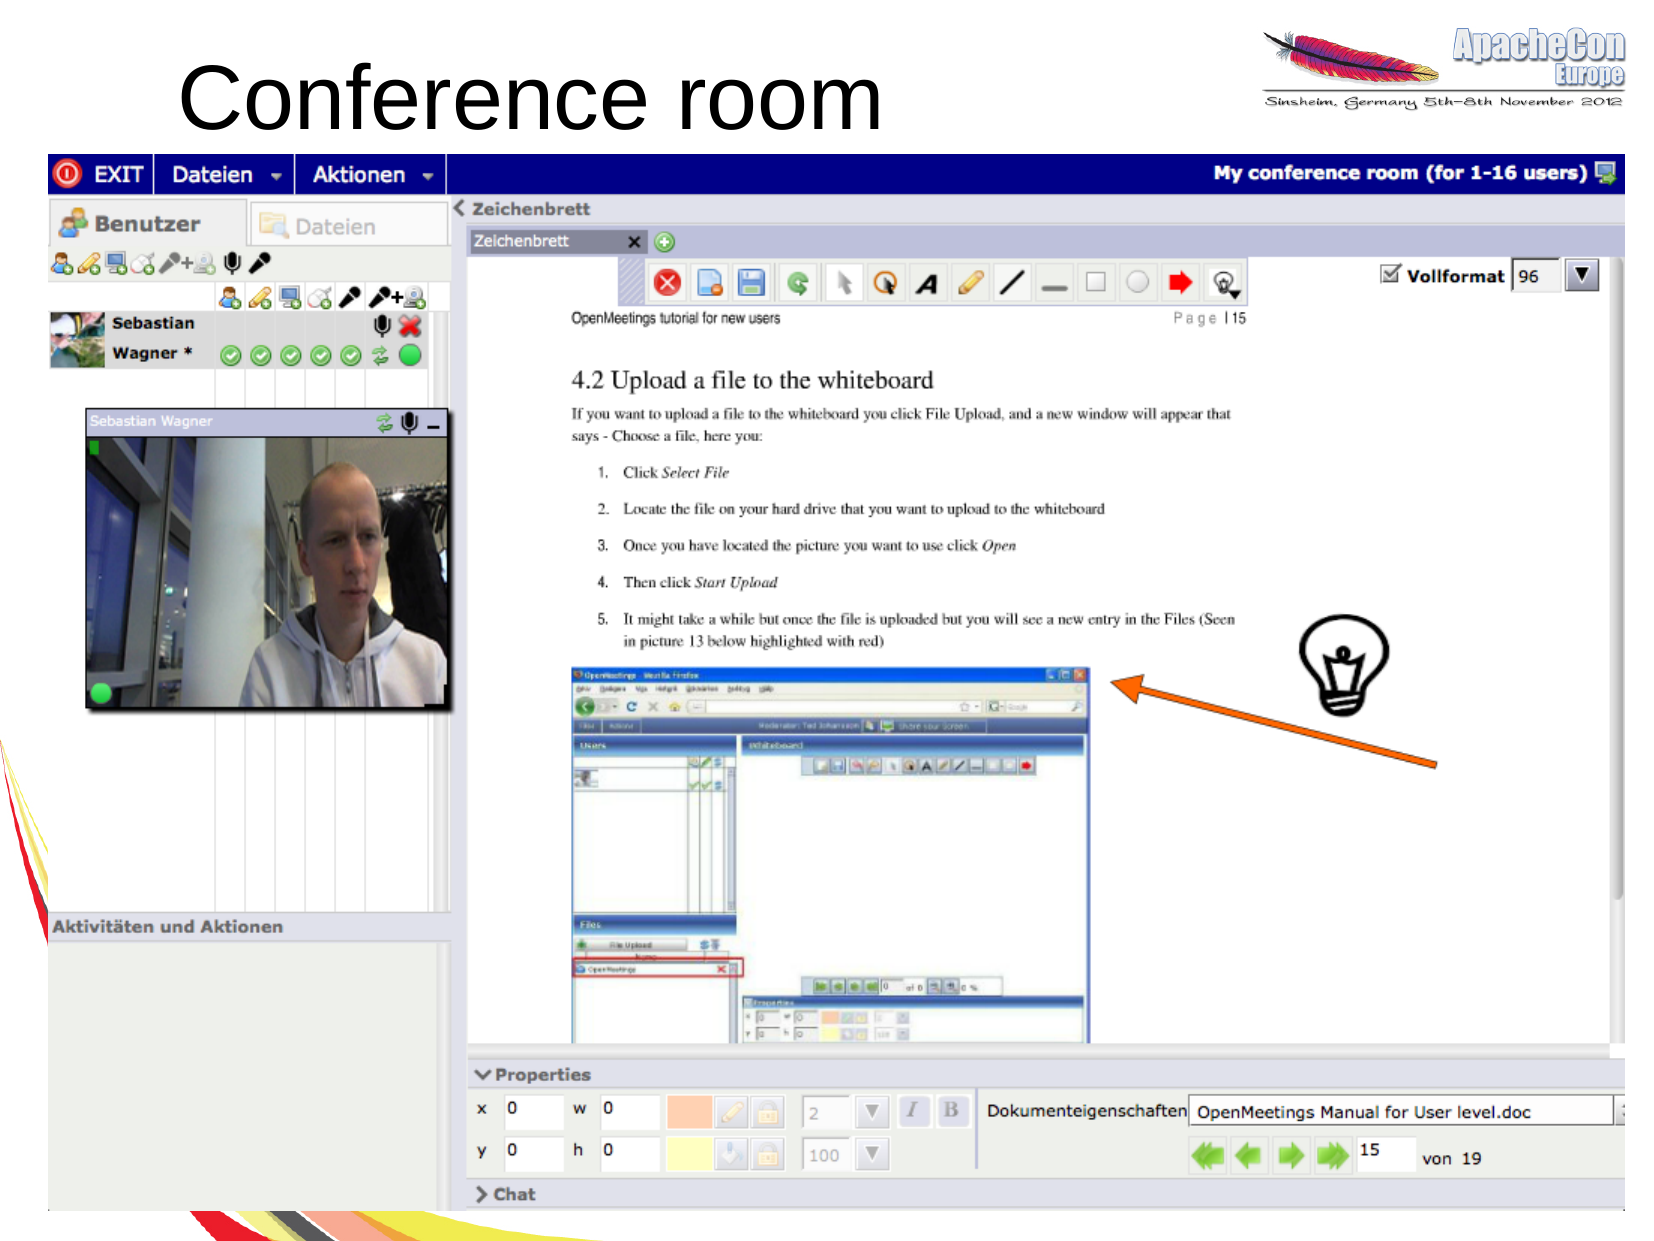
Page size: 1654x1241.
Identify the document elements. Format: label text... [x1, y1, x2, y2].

picture [0, 0, 1654, 1241]
title Conference room [177, 46, 1536, 149]
